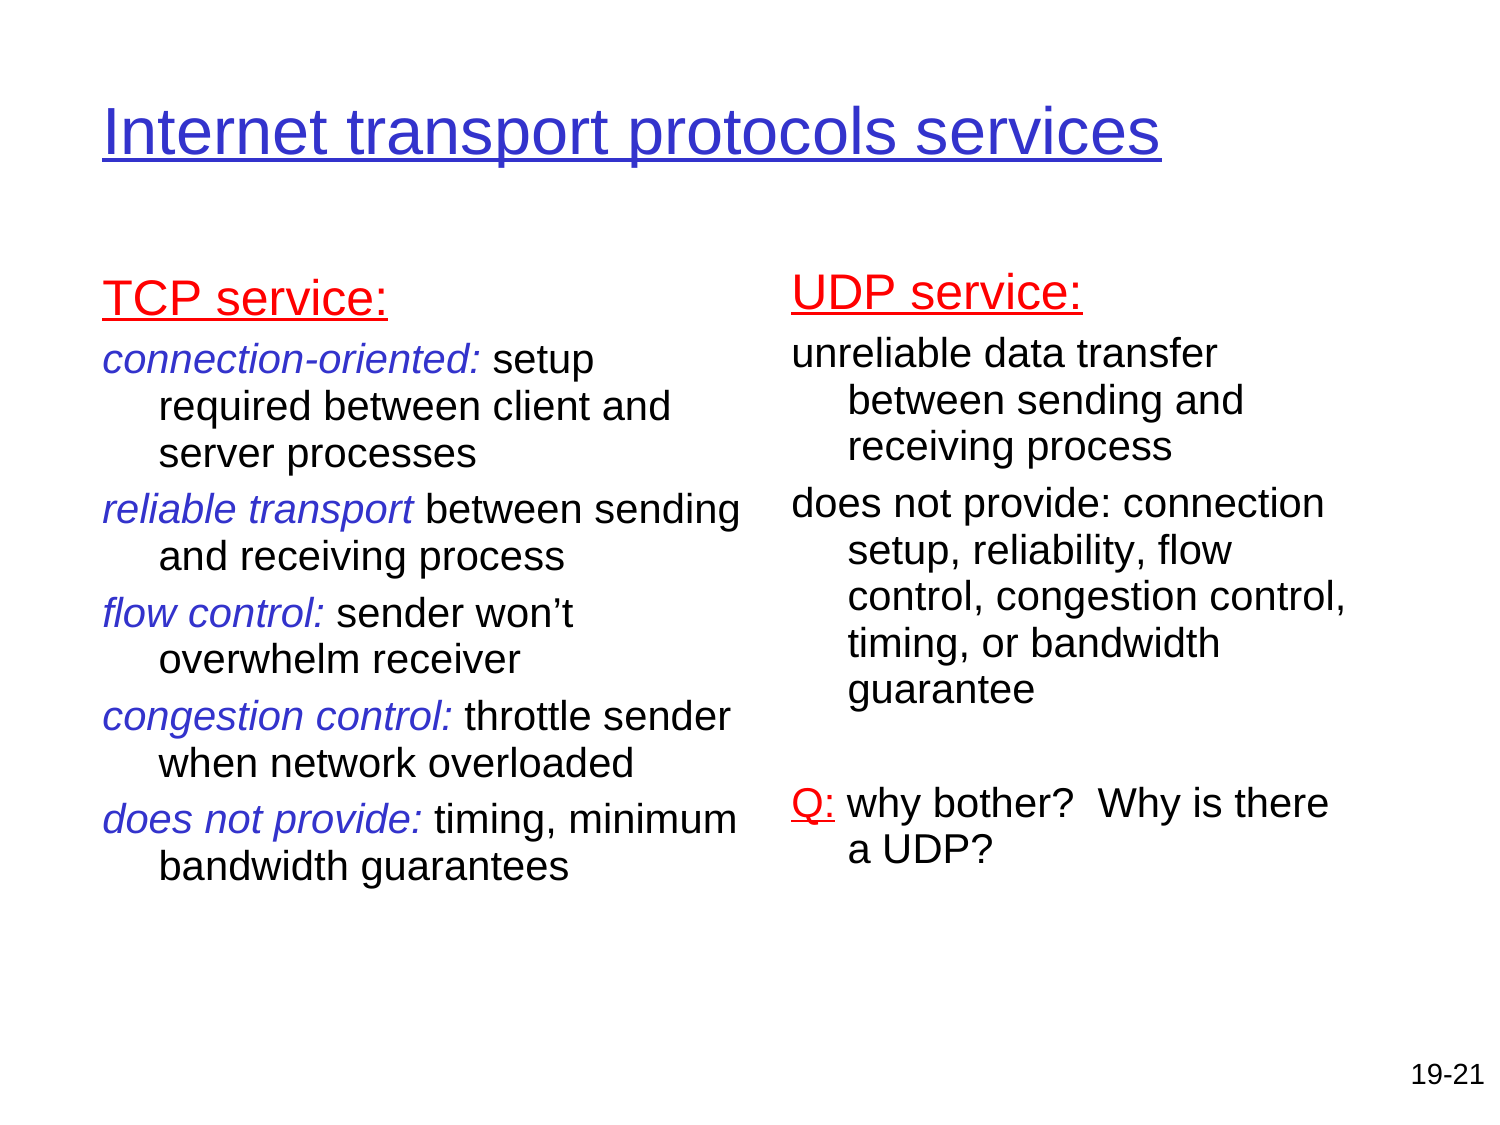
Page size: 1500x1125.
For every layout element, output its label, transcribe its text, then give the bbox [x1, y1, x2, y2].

list UDP service: unreliable data transfer between sending and receiving process does not provide: connection setup, reliability, flow control, congestion control, timing, or bandwidth guarantee Q: why bother? Why is there a UDP? [776, 256, 1379, 1019]
title Internet transport protocols services [87, 37, 1363, 225]
list TCP service: connection-oriented: setup required between client and server processes reliable transport between sending and receiving process flow control: sender won’t overwhelm receiver congestion control: throttle sender when network overloaded does not provide: timing, minimum bandwidth guarantees [87, 262, 760, 1026]
